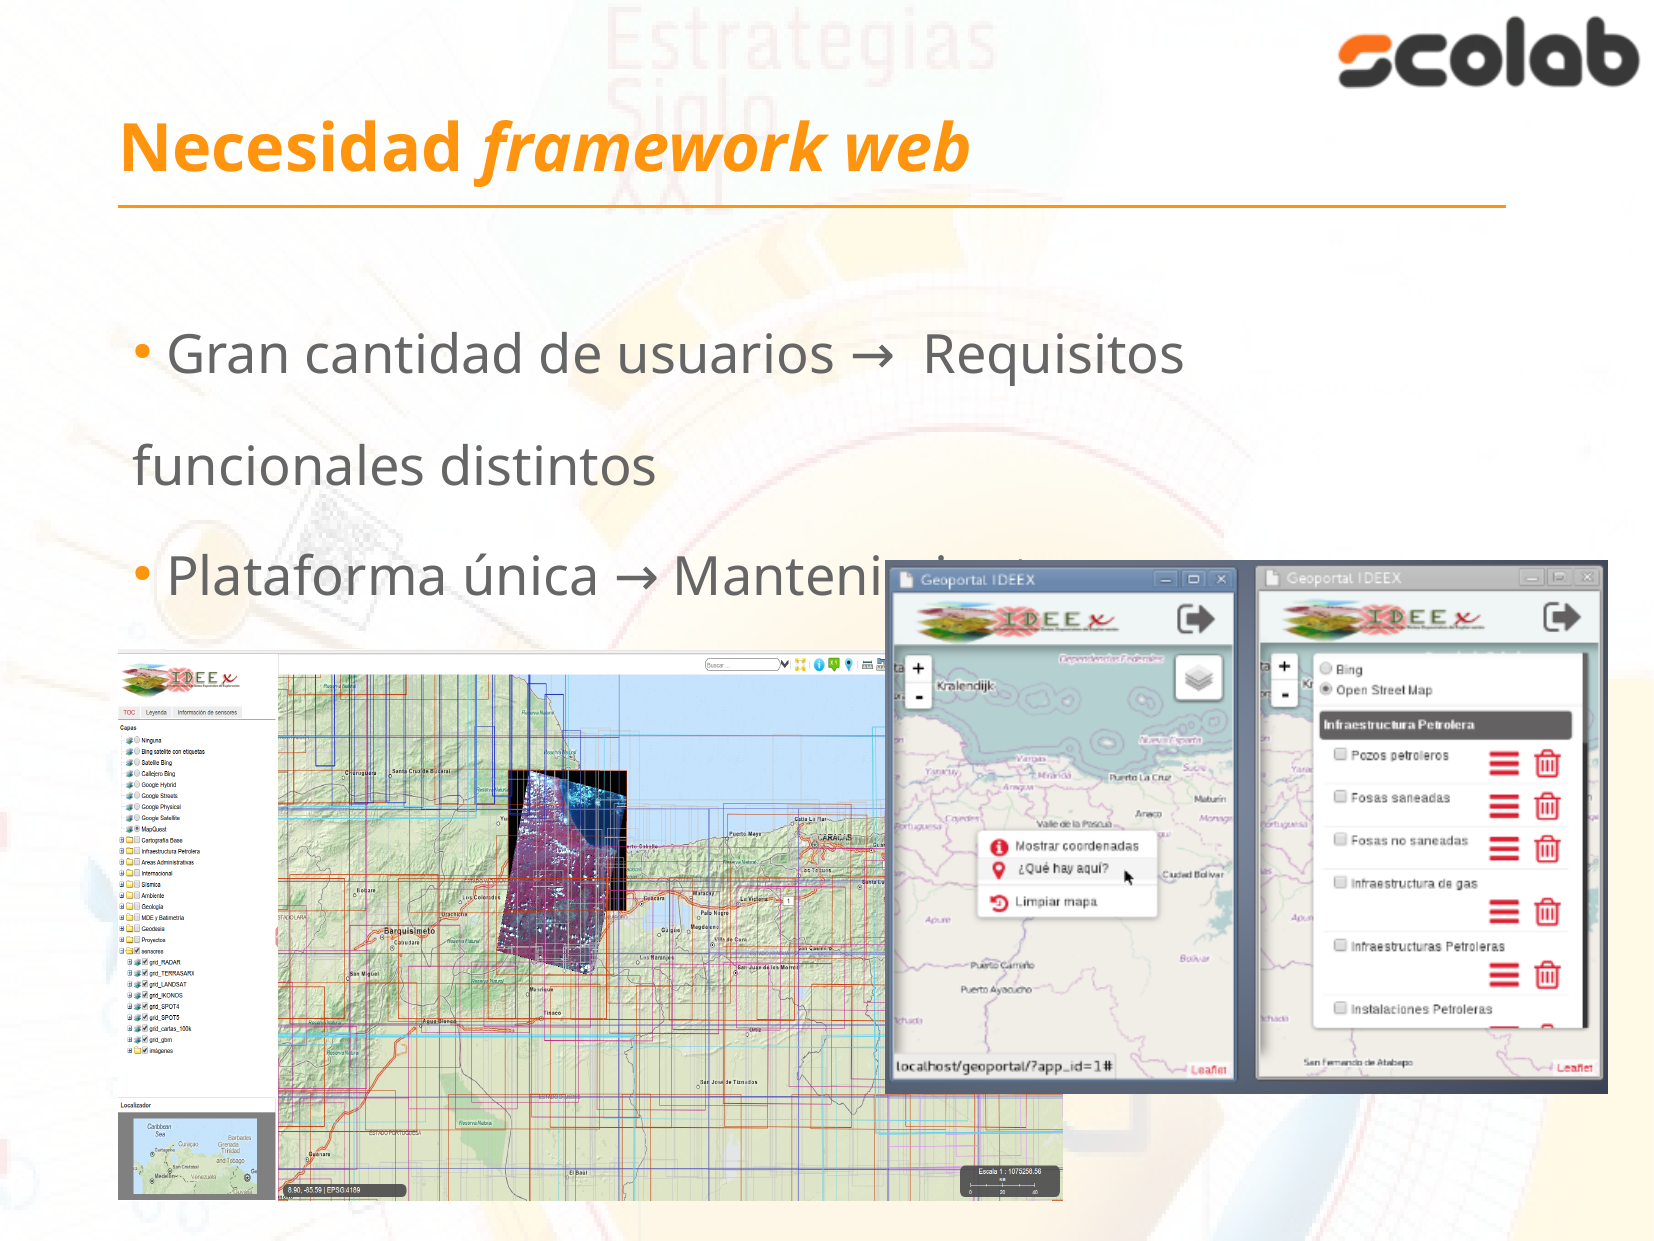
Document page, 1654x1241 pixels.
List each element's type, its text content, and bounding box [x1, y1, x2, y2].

title Necesidad framework web [118, 96, 1607, 195]
text_box Gran cantidad de usuarios → Requisitos funcionales distintos Plataforma única → Mantenimiento Accesibilidad web y móvil [118, 271, 1536, 649]
picture [0, 0, 1654, 1241]
